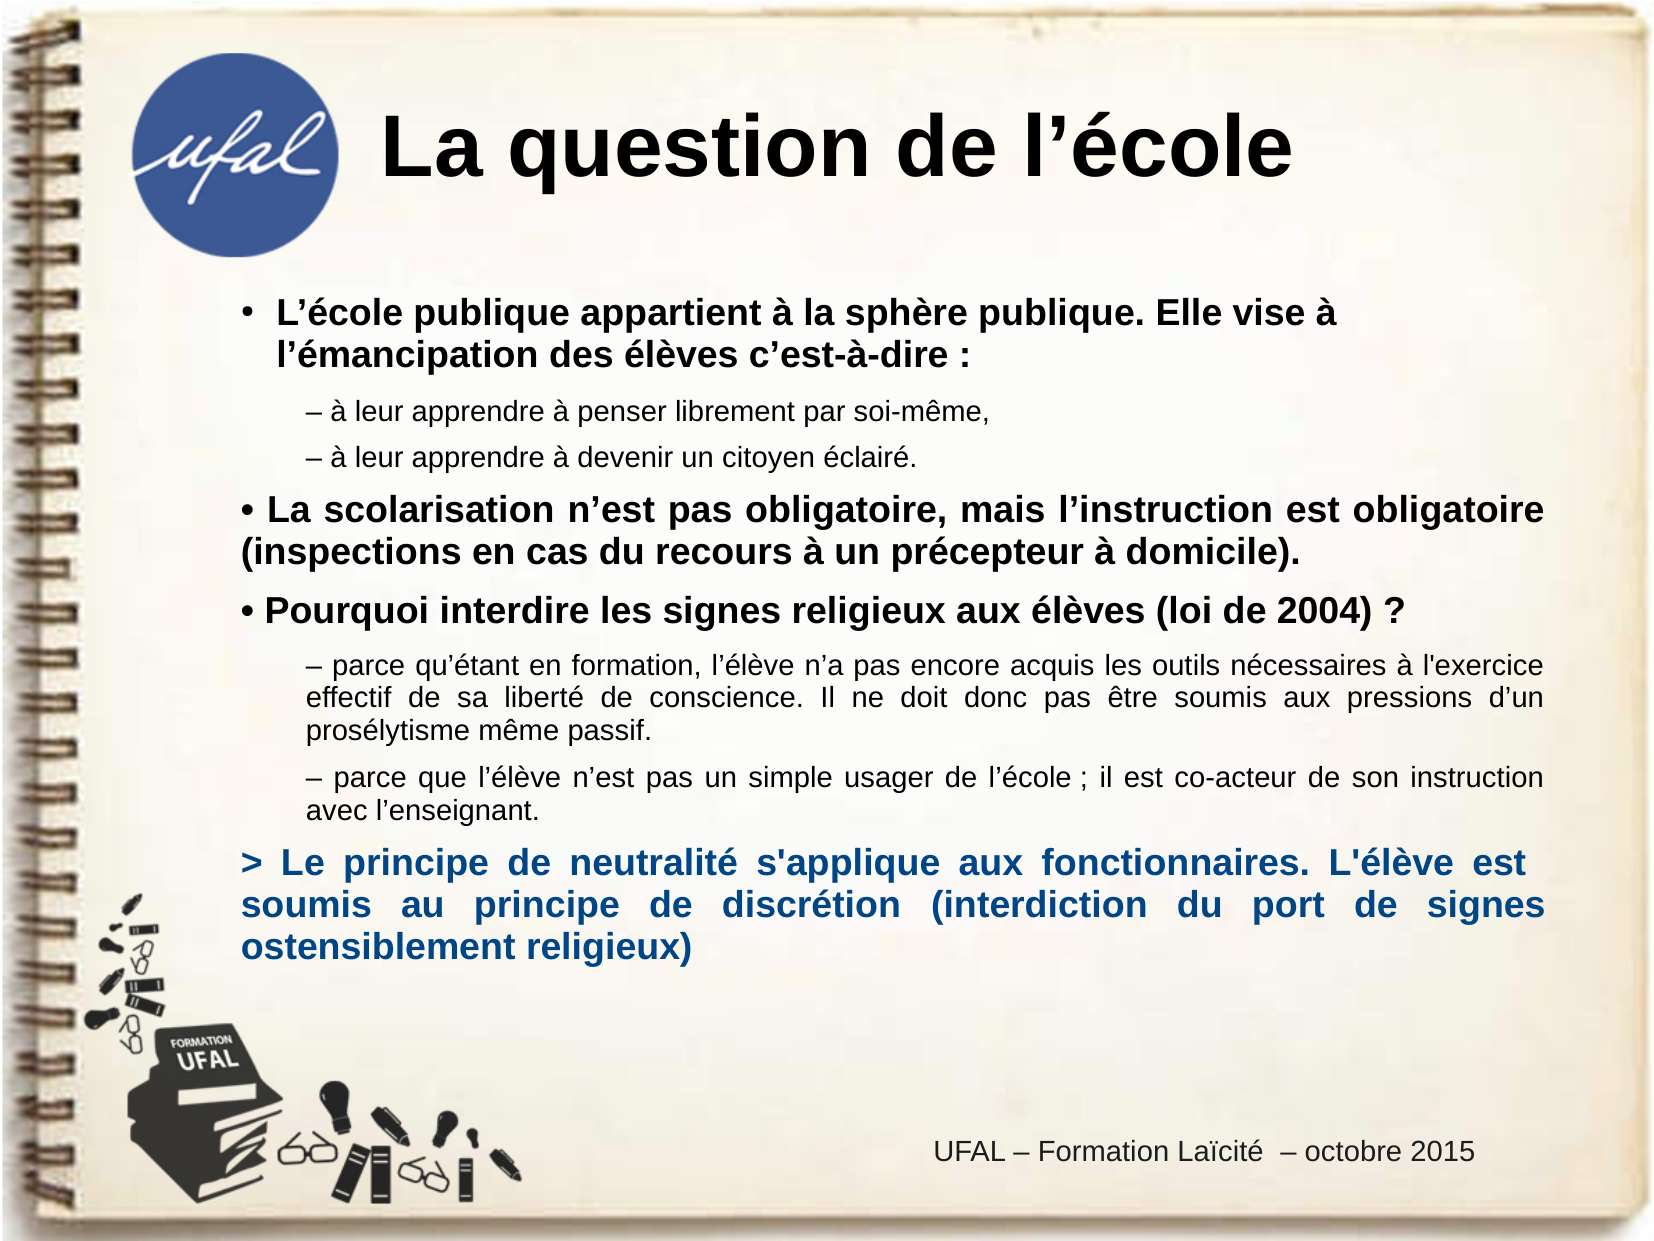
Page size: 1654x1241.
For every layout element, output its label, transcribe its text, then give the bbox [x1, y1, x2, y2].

text_box L’école publique appartient à la sphère publique. Elle vise à l’émancipation des élèves c’est-à-dire : – à leur apprendre à penser librement par soi-même, – à leur apprendre à devenir un citoyen éclairé. • La scolarisation n’est pas obligatoire, mais l’instruction est obligatoire (inspections en cas du recours à un précepteur à domicile). • Pourquoi interdire les signes religieux aux élèves (loi de 2004) ? – parce qu’étant en formation, l’élève n’a pas encore acquis les outils nécessaires à l'exercice effectif de sa liberté de conscience. Il ne doit donc pas être soumis aux pressions d’un prosélytisme même passif. – parce que l’élève n’est pas un simple usager de l’école ; il est co-acteur de son instruction avec l’enseignant. > Le principe de neutralité s'applique aux fonctionnaires. L'élève est soumis au principe de discrétion (interdiction du port de signes ostensiblement religieux) [226, 284, 1561, 975]
text_box La question de l’école [366, 70, 1607, 221]
text_box UFAL – Formation Laïcité – octobre 2015 [826, 1133, 1583, 1170]
picture [0, 1, 1654, 1241]
